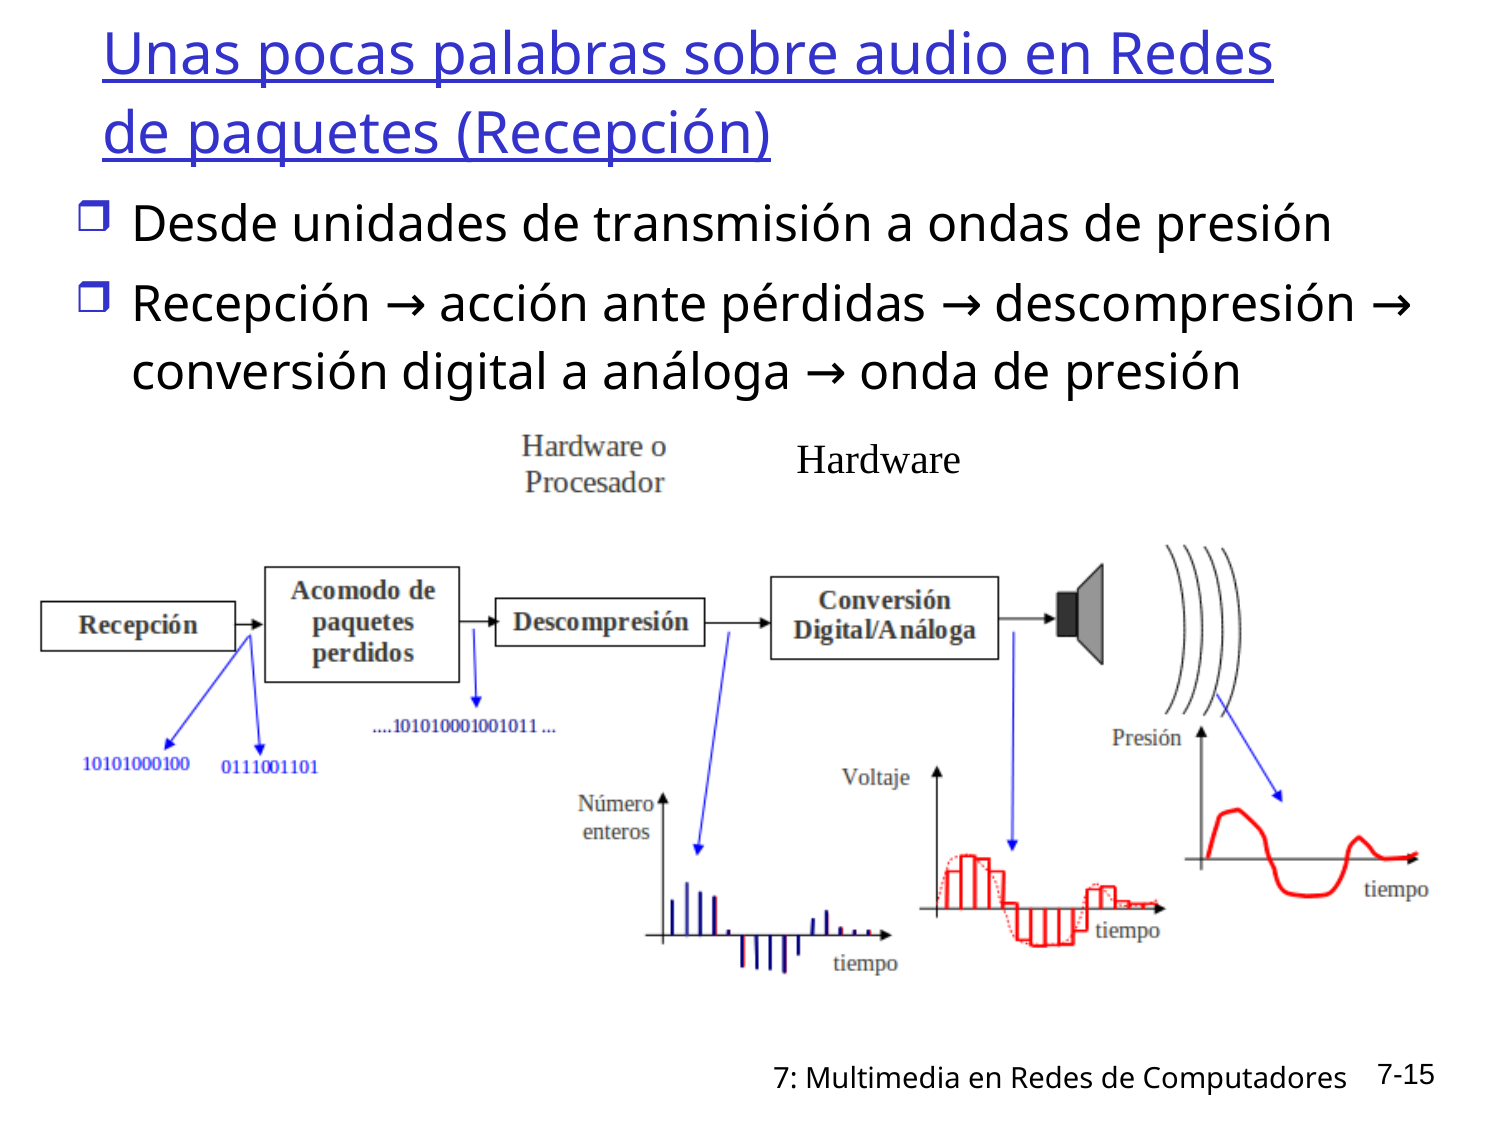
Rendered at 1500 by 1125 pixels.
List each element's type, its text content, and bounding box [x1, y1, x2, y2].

picture [29, 412, 1449, 999]
list Desde unidades de transmisión a ondas de presión Recepción → acción ante pérdidas → descompresión → conversión digital a análoga → onda de presión [75, 187, 1463, 1013]
title Unas pocas palabras sobre audio en Redes de paquetes (Recepción) [87, 12, 1363, 171]
text_box Hardware [781, 424, 1017, 509]
